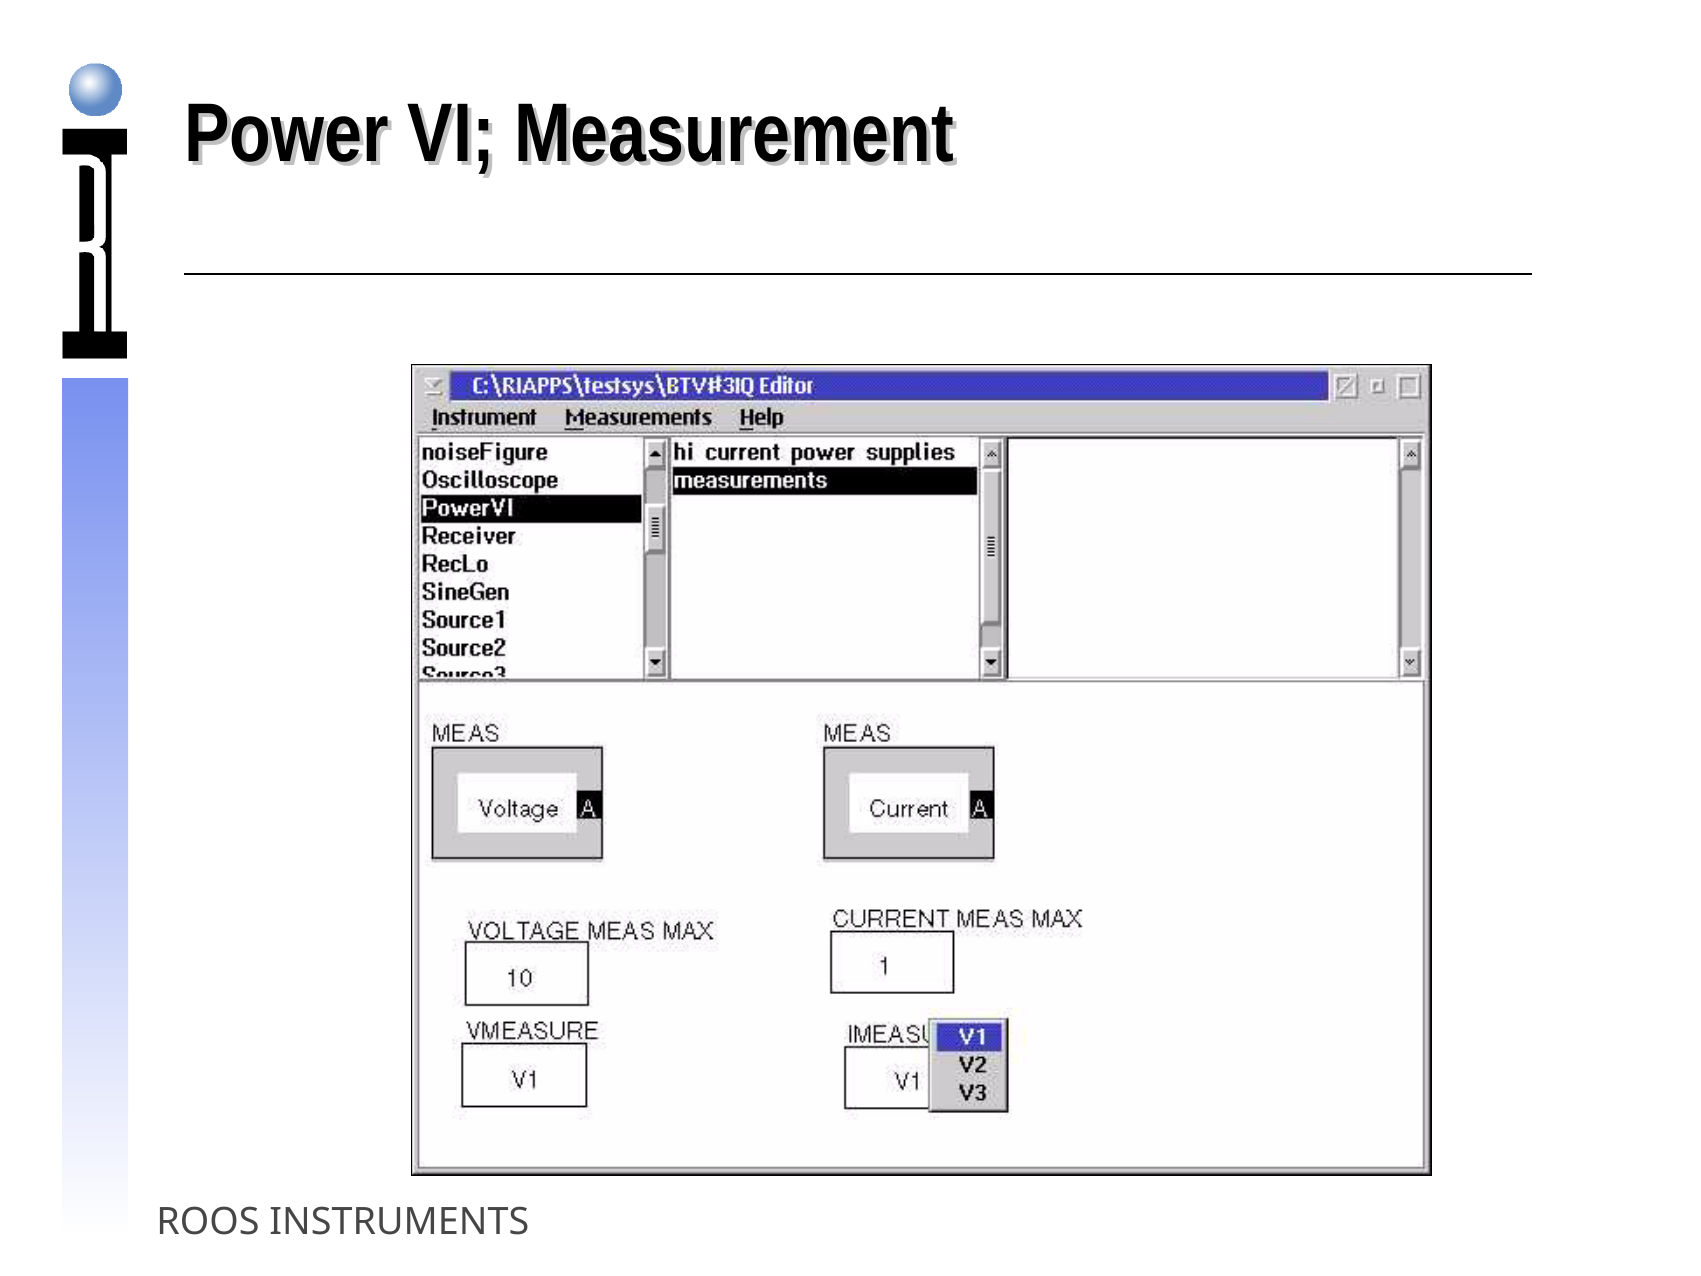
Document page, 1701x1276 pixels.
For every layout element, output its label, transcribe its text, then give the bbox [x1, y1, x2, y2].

picture [411, 364, 1432, 1176]
text_box Power VI; Measurement [184, 92, 1539, 268]
